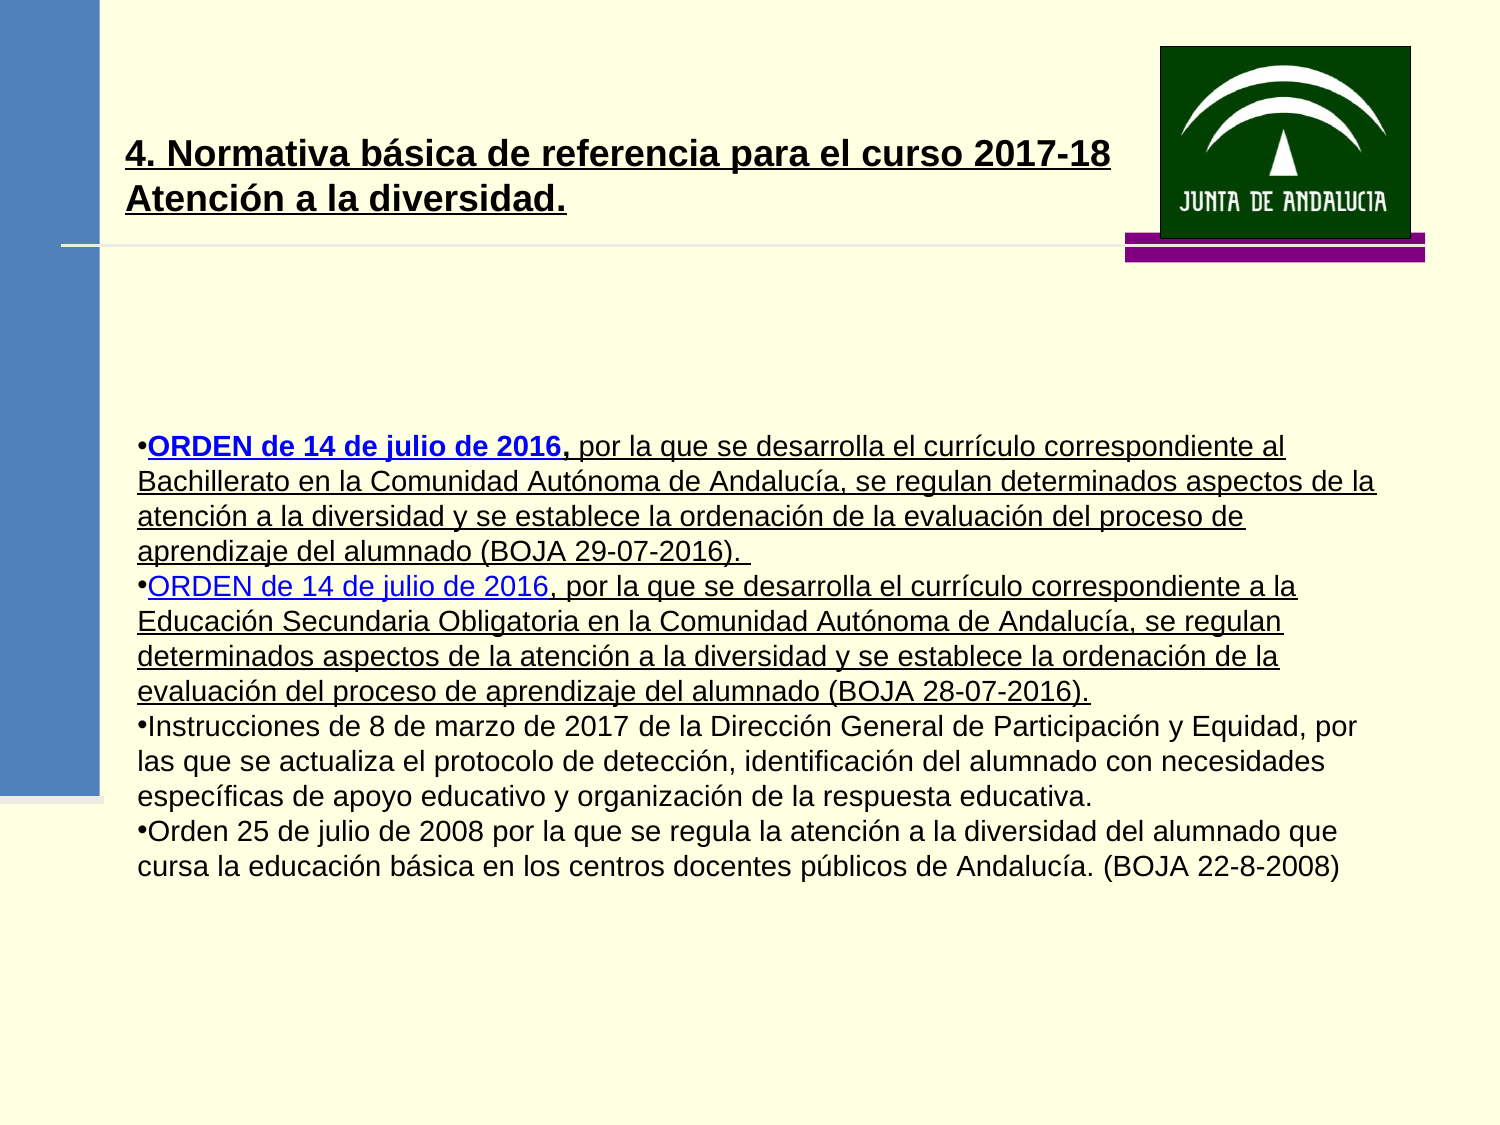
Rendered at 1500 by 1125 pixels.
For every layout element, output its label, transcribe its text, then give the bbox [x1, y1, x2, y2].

text_box ORDEN de 14 de julio de 2016, por la que se desarrolla el currículo correspondiente al Bachillerato en la Comunidad Autónoma de Andalucía, se regulan determinados aspectos de la atención a la diversidad y se establece la ordenación de la evaluación del proceso de aprendizaje del alumnado (BOJA 29-07-2016). ORDEN de 14 de julio de 2016, por la que se desarrolla el currículo correspondiente a la Educación Secundaria Obligatoria en la Comunidad Autónoma de Andalucía, se regulan determinados aspectos de la atención a la diversidad y se establece la ordenación de la evaluación del proceso de aprendizaje del alumnado (BOJA 28-07-2016). Instrucciones de 8 de marzo de 2017 de la Dirección General de Participación y Equidad, por las que se actualiza el protocolo de detección, identificación del alumnado con necesidades específicas de apoyo educativo y organización de la respuesta educativa. Orden 25 de julio de 2008 por la que se regula la atención a la diversidad del alumnado que cursa la educación básica en los centros docentes públicos de Andalucía. (BOJA 22-8-2008) [137, 387, 1400, 999]
text_box 4. Normativa básica de referencia para el curso 2017-18 Atención a la diversidad. [124, 124, 1426, 313]
picture [1160, 46, 1410, 239]
